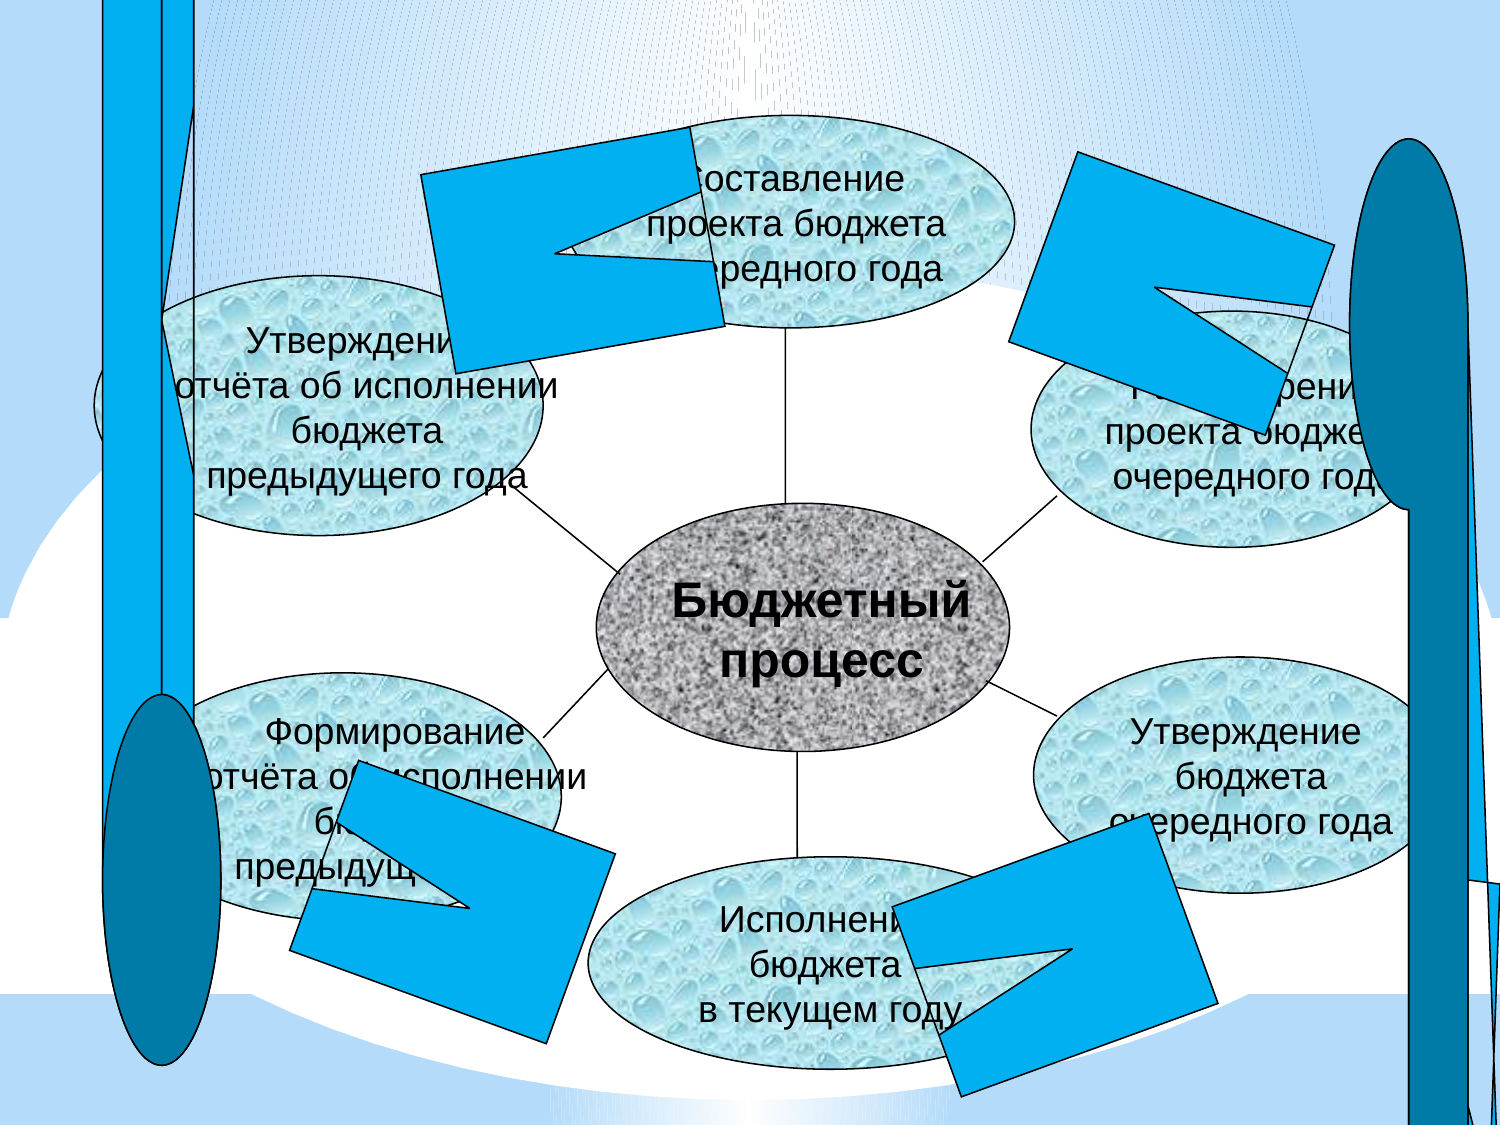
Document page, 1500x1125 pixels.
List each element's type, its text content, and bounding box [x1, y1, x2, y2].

text_box Исполнение бюджета в текущем году [916, 950, 1069, 1034]
text_box Составление проекта бюджета очередного года [688, 115, 1015, 328]
text_box Формирование отчёта об исполнении бюджета предыдущего года [313, 823, 459, 905]
text_box Утверждение отчёта об исполнении бюджета предыдущего года [162, 297, 193, 384]
text_box [1008, 151, 1335, 436]
text_box [892, 813, 1219, 1097]
text_box Исполнение бюджета в текущем году [588, 856, 973, 1070]
text_box [420, 127, 725, 374]
text_box Бюджетный процесс [596, 503, 1010, 752]
text_box Утверждение бюджета очередного года [1033, 656, 1408, 894]
text_box Формирование отчёта об исполнении бюджета предыдущего года [194, 672, 562, 919]
text_box Составление проекта бюджета очередного года [572, 193, 713, 261]
text_box Утверждение отчёта об исполнении бюджета предыдущего года [194, 275, 544, 536]
text_box [289, 760, 616, 1044]
text_box [102, 0, 221, 1066]
text_box [1349, 138, 1500, 1125]
text_box Рассмотрение проекта бюджета очередного года [1031, 319, 1390, 548]
text_box Рассмотрение проекта бюджета очередного года [1195, 311, 1307, 372]
